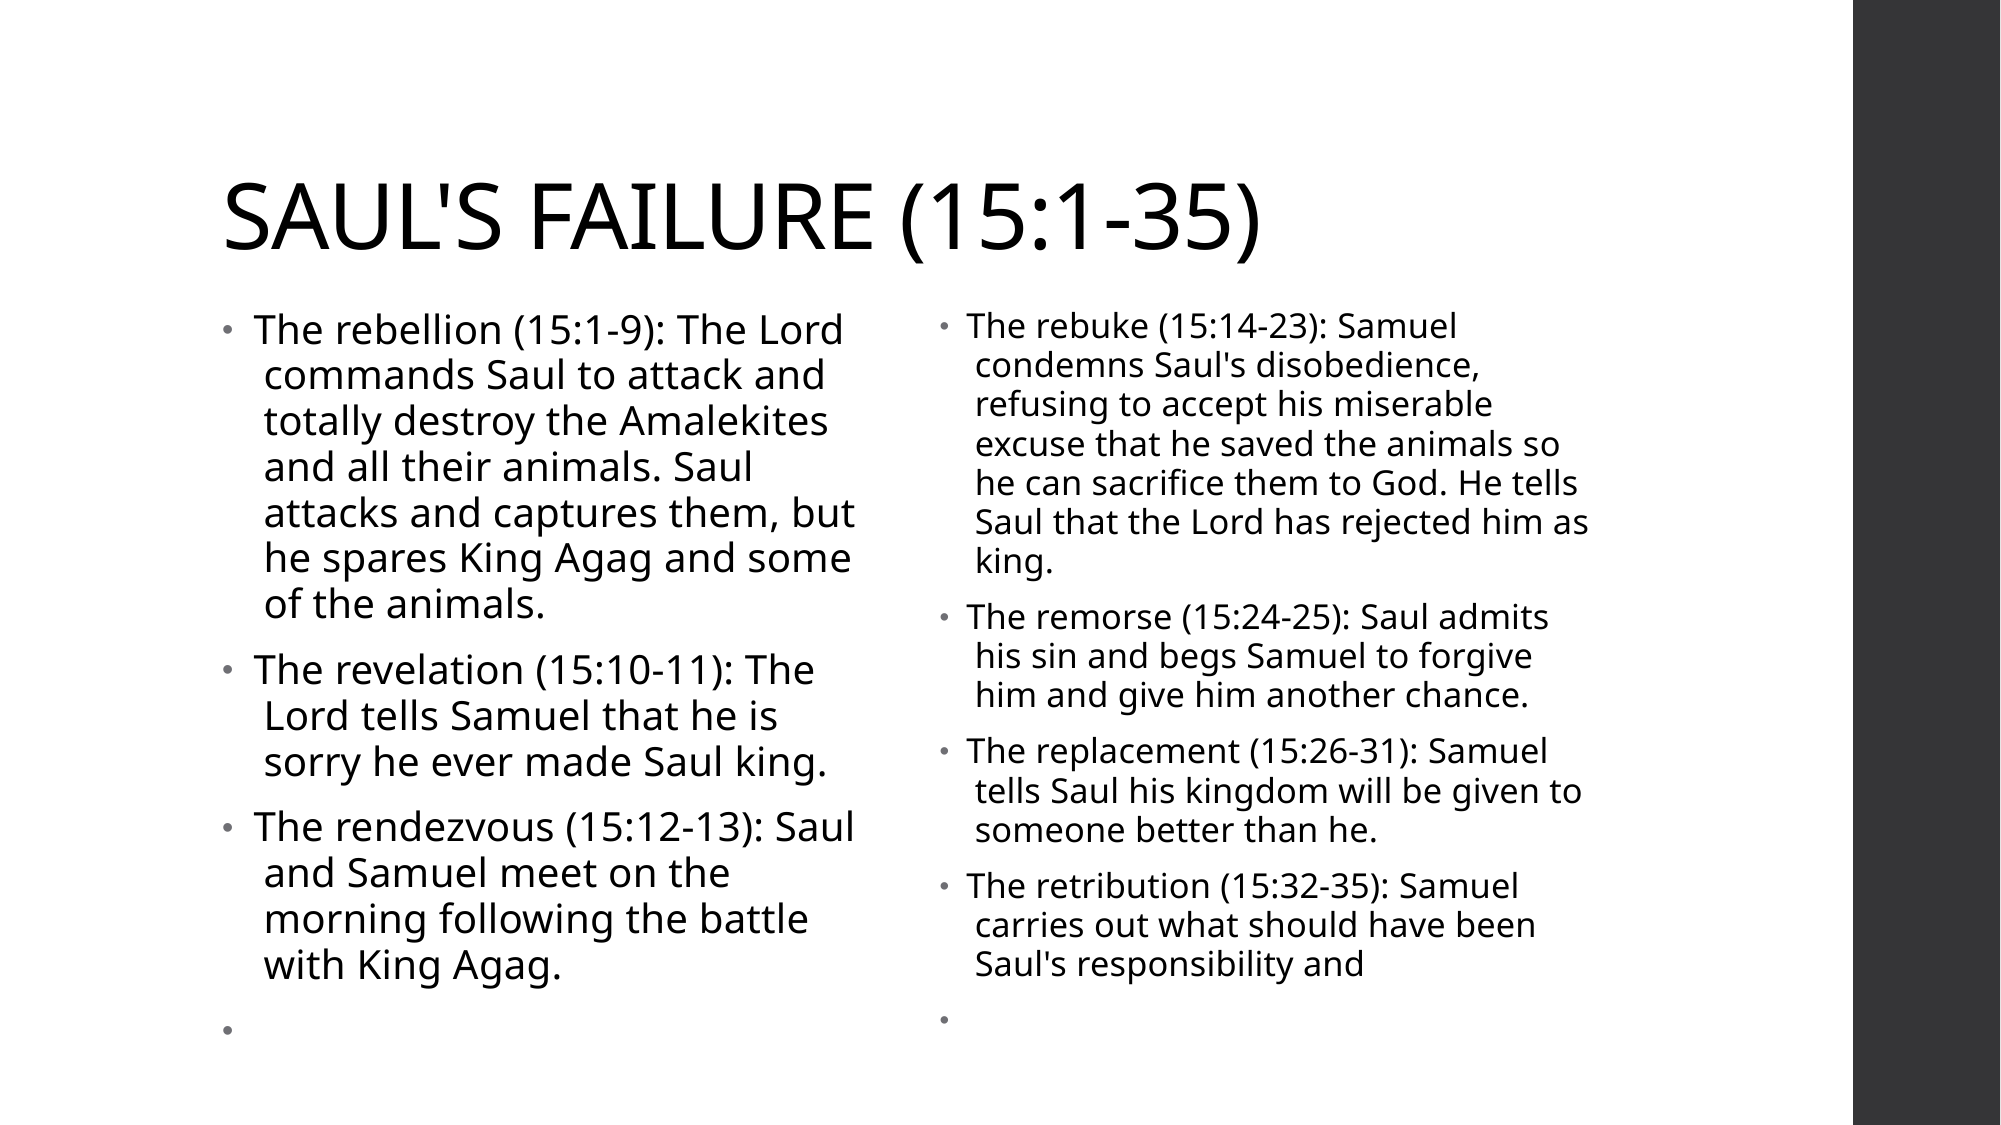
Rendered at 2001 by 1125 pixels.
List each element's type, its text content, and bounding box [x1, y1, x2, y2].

title SAUL'S FAILURE (15:1-35) [206, 60, 1797, 278]
list The rebuke (15:14-23): Samuel condemns Saul's disobedience, refusing to accept his miserable excuse that he saved the animals so he can sacrifice them to God. He tells Saul that the Lord has rejected him as king. The remorse (15:24-25): Saul admits his sin and begs Samuel to forgive him and give him another chance. The replacement (15:26-31): Samuel tells Saul his kingdom will be given to someone better than he. The retribution (15:32-35): Samuel carries out what should have been Saul's responsibility and [924, 299, 1617, 1014]
list The rebellion (15:1-9): The Lord commands Saul to attack and totally destroy the Amalekites and all their animals. Saul attacks and captures them, but he spares King Agag and some of the animals. The revelation (15:10-11): The Lord tells Samuel that he is sorry he ever made Saul king. The rendezvous (15:12-13): Saul and Samuel meet on the morning following the battle with King Agag. [207, 299, 900, 1014]
